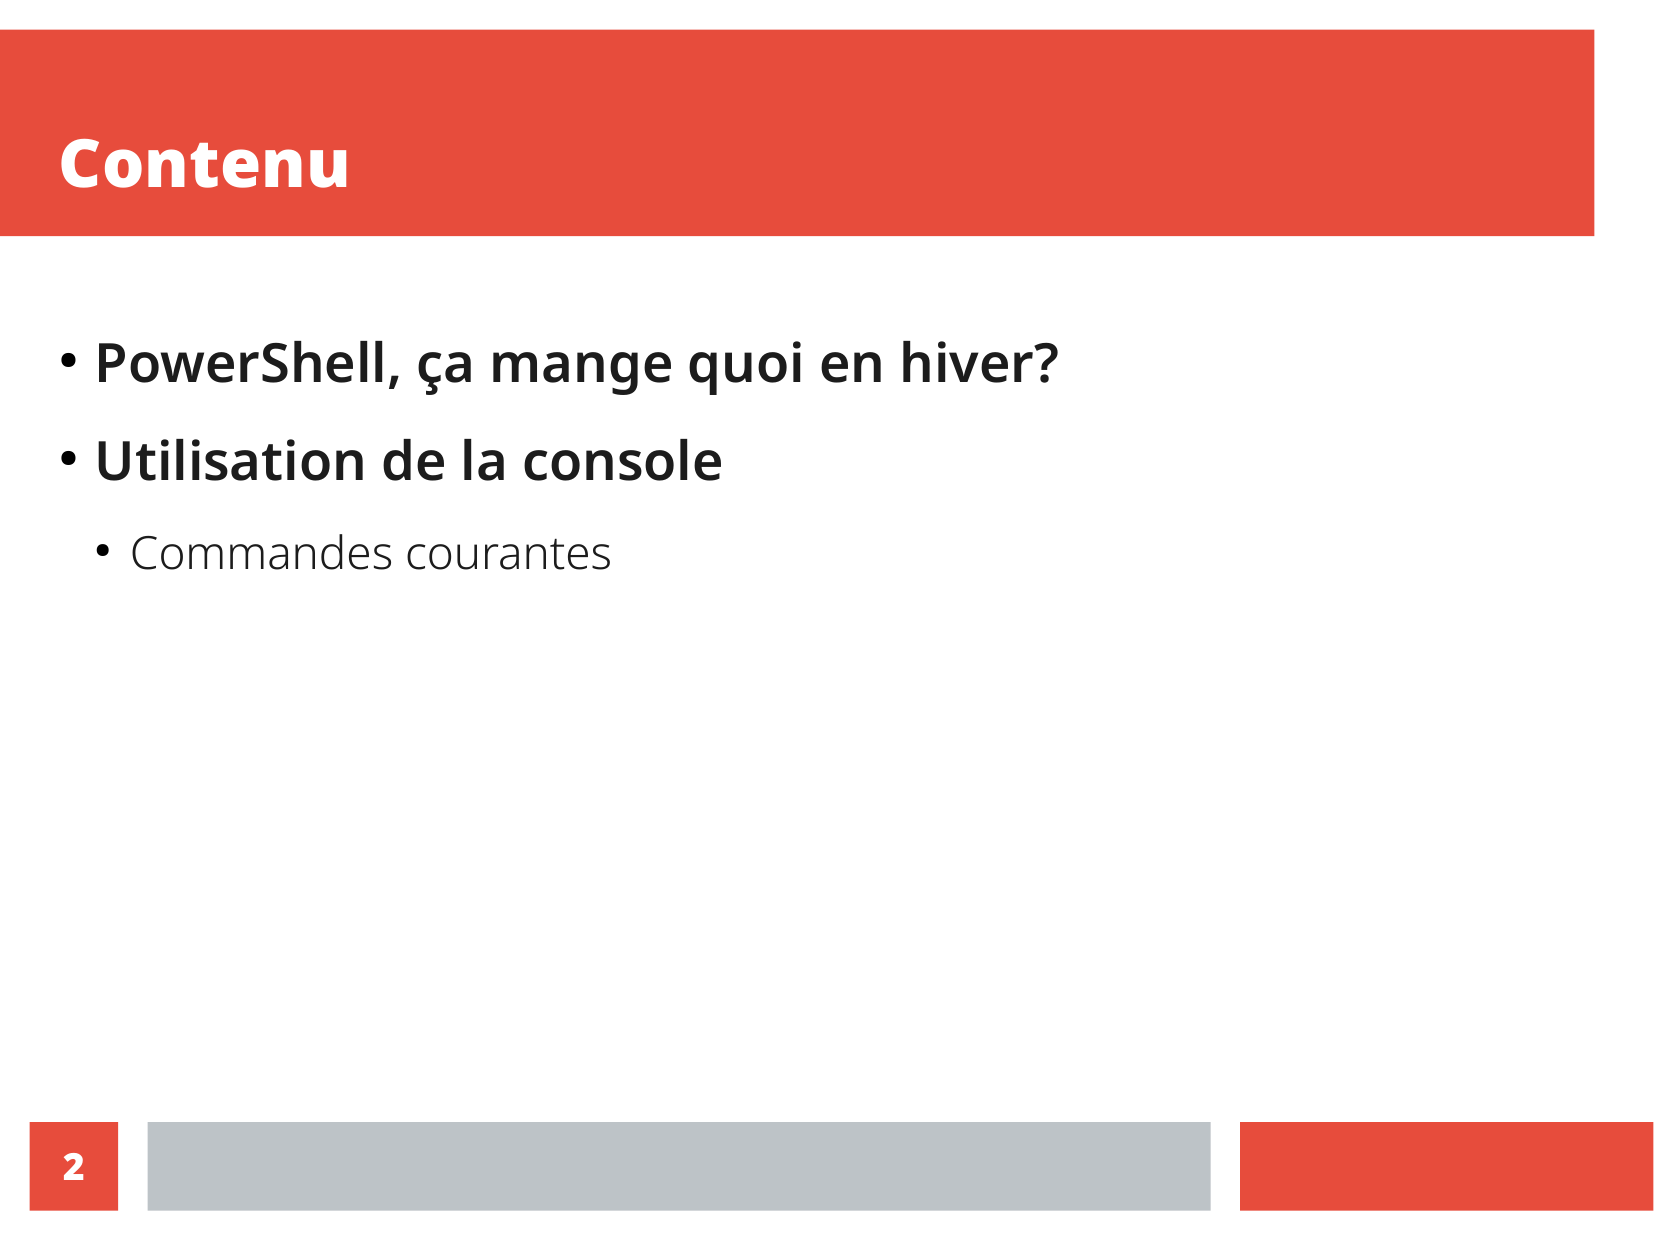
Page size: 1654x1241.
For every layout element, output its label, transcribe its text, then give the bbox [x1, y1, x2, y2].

title Contenu [59, 59, 1595, 207]
list PowerShell, ça mange quoi en hiver? Utilisation de la console Commandes courantes [59, 324, 1565, 1093]
